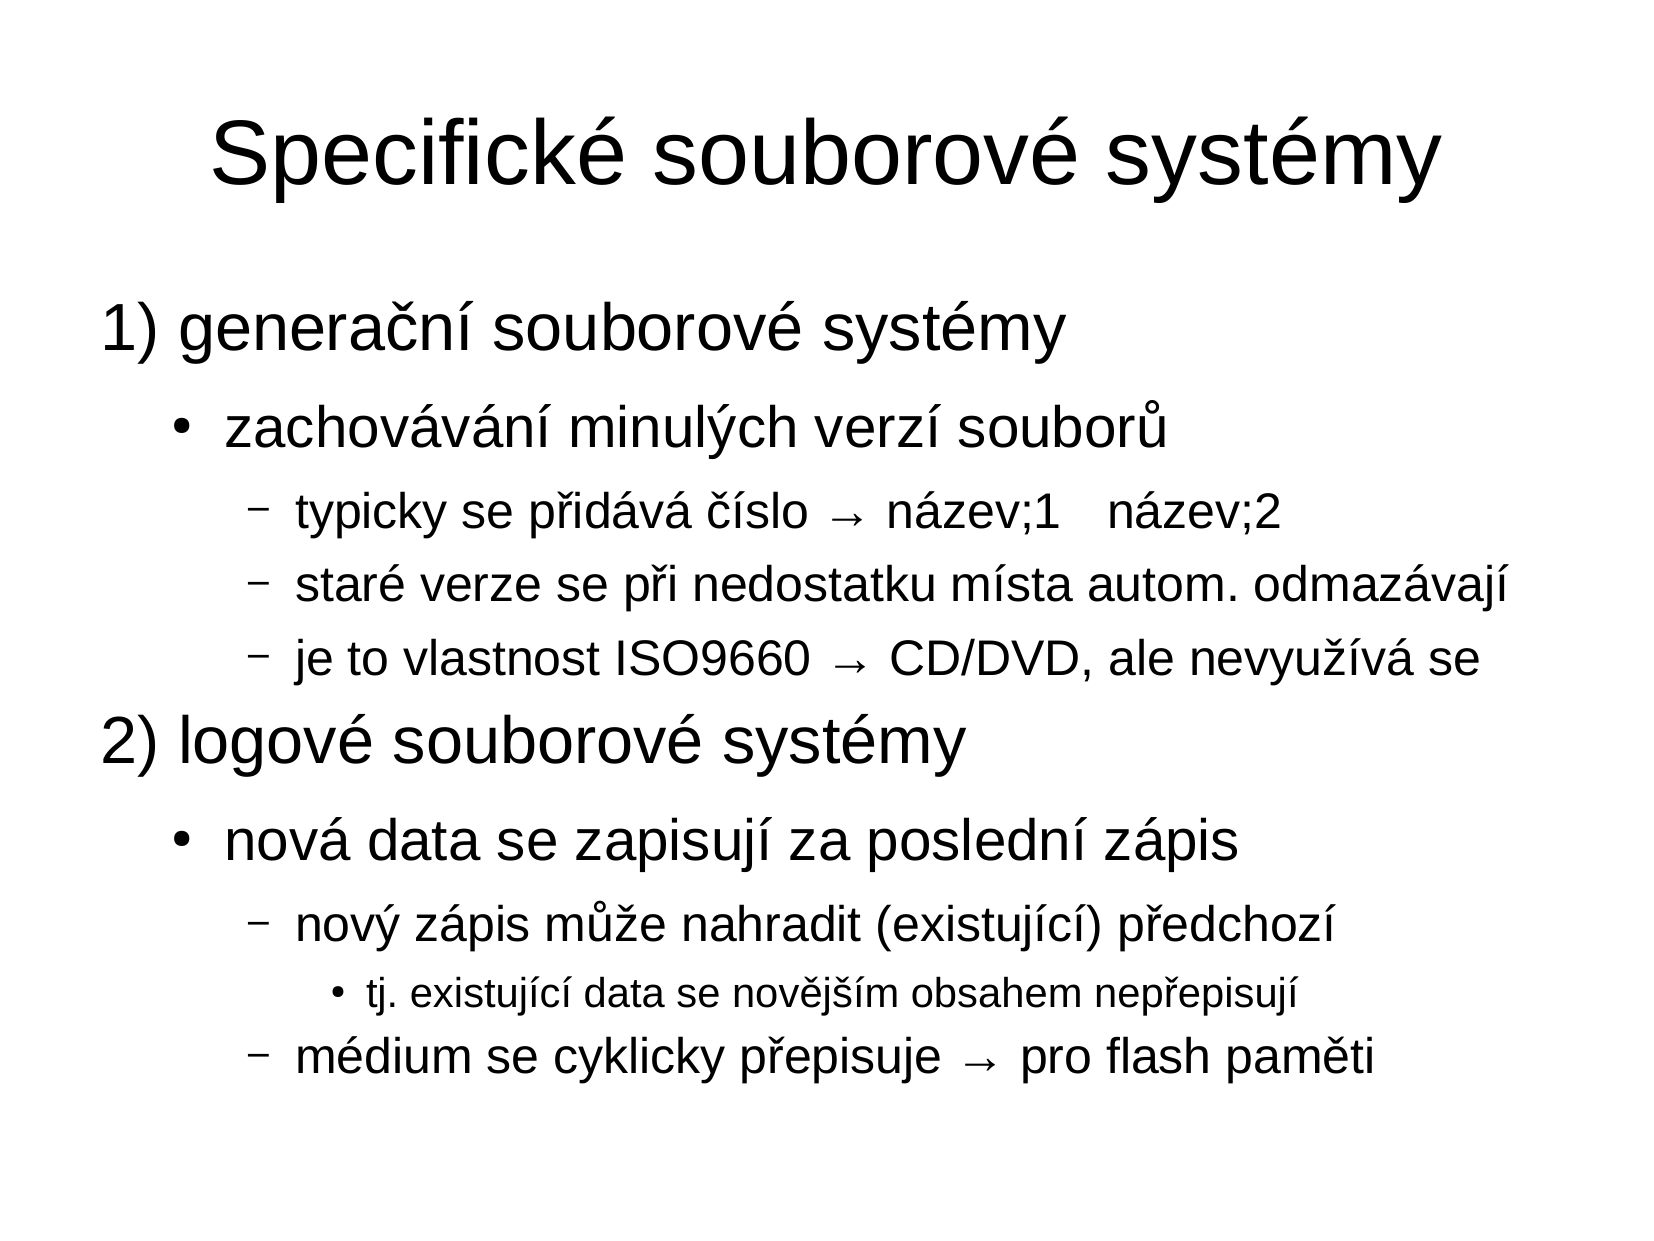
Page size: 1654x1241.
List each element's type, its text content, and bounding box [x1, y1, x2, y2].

title Specifické souborové systémy [82, 49, 1571, 257]
list generační souborové systémy zachovávání minulých verzí souborů typicky se přidává číslo → název;1 název;2 staré verze se při nedostatku místa autom. odmazávají je to vlastnost ISO9660 → CD/DVD, ale nevyužívá se logové souborové systémy nová data se zapisují za poslední zápis nový zápis může nahradit (existující) předchozí tj. existující data se novějším obsahem nepřepisují médium se cyklicky přepisuje → pro flash paměti [82, 290, 1571, 1094]
